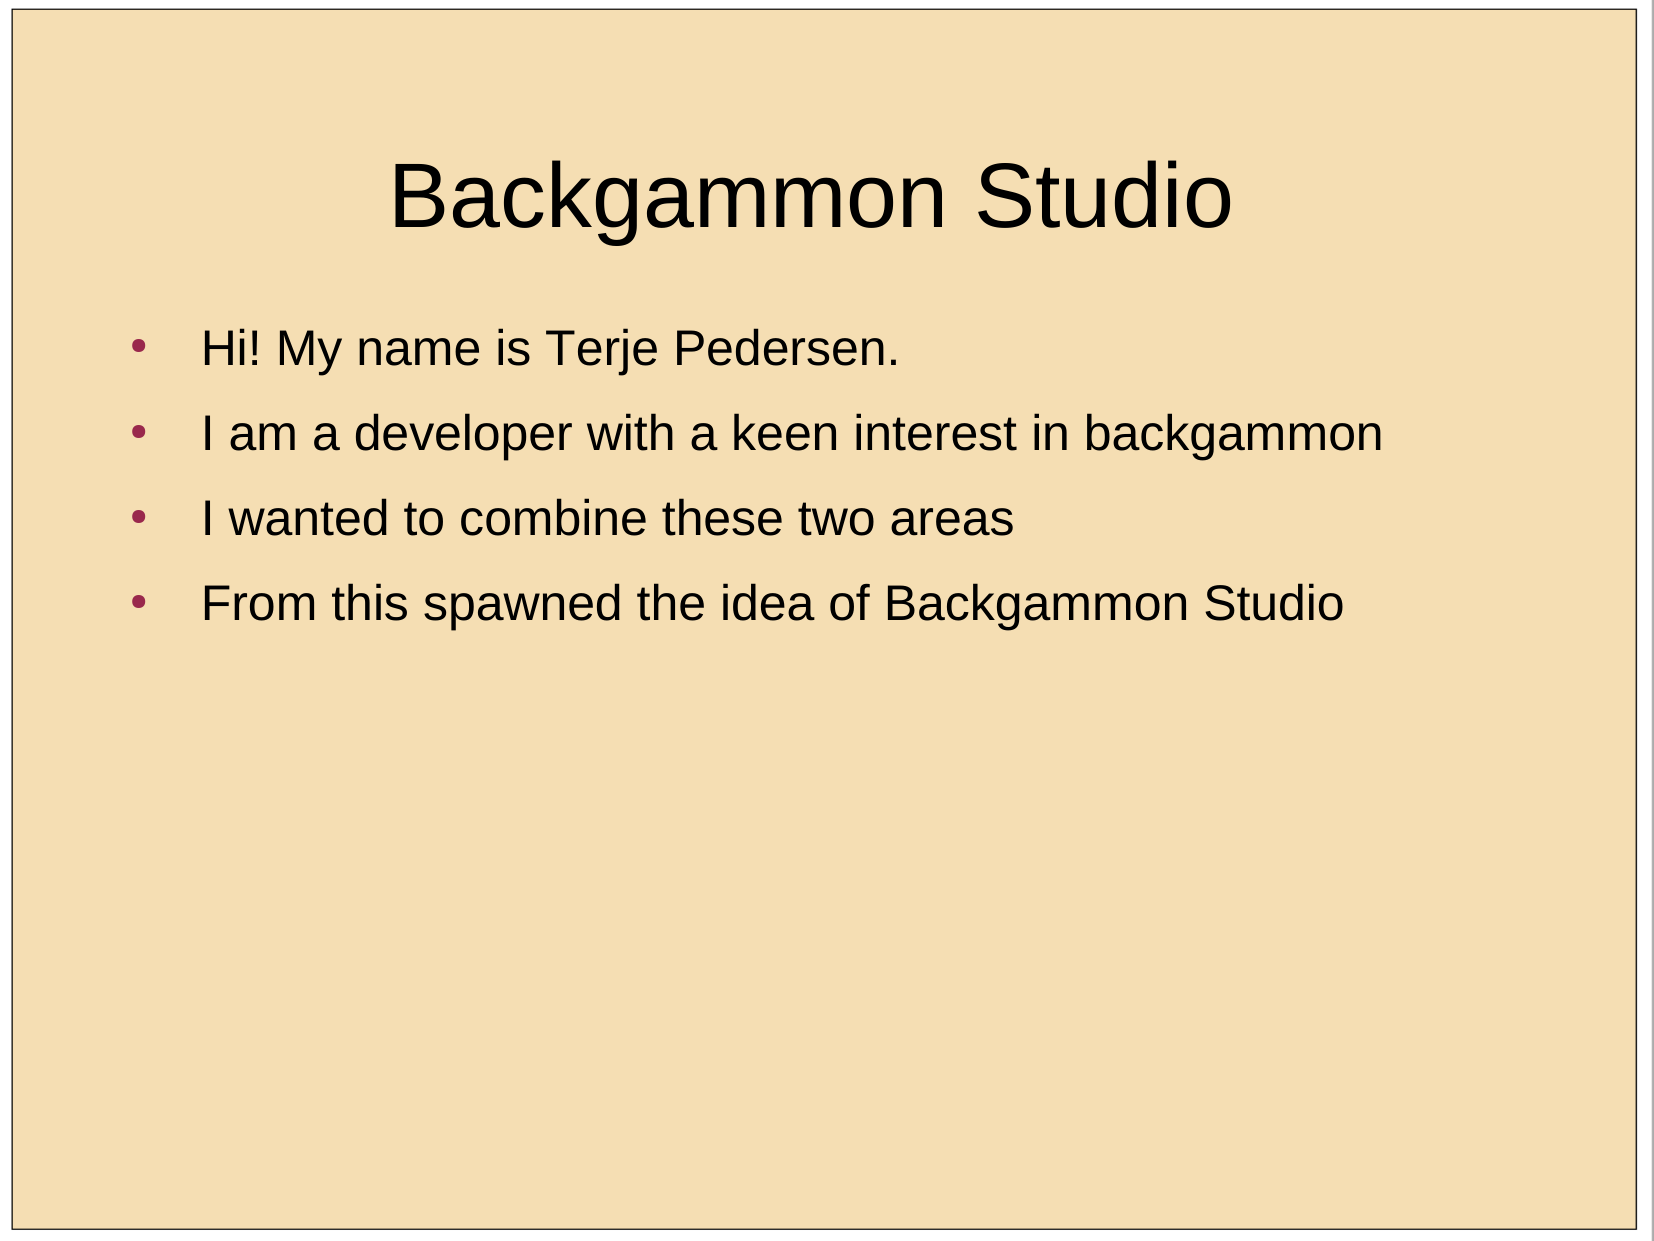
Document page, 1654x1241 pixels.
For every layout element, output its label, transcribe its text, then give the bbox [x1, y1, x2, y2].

title Backgammon Studio [118, 112, 1506, 281]
list Hi! My name is Terje Pedersen. I am a developer with a keen interest in backgammon I wanted to combine these two areas From this spawned the idea of Backgammon Studio [118, 319, 1571, 945]
picture [0, 0, 1654, 1241]
